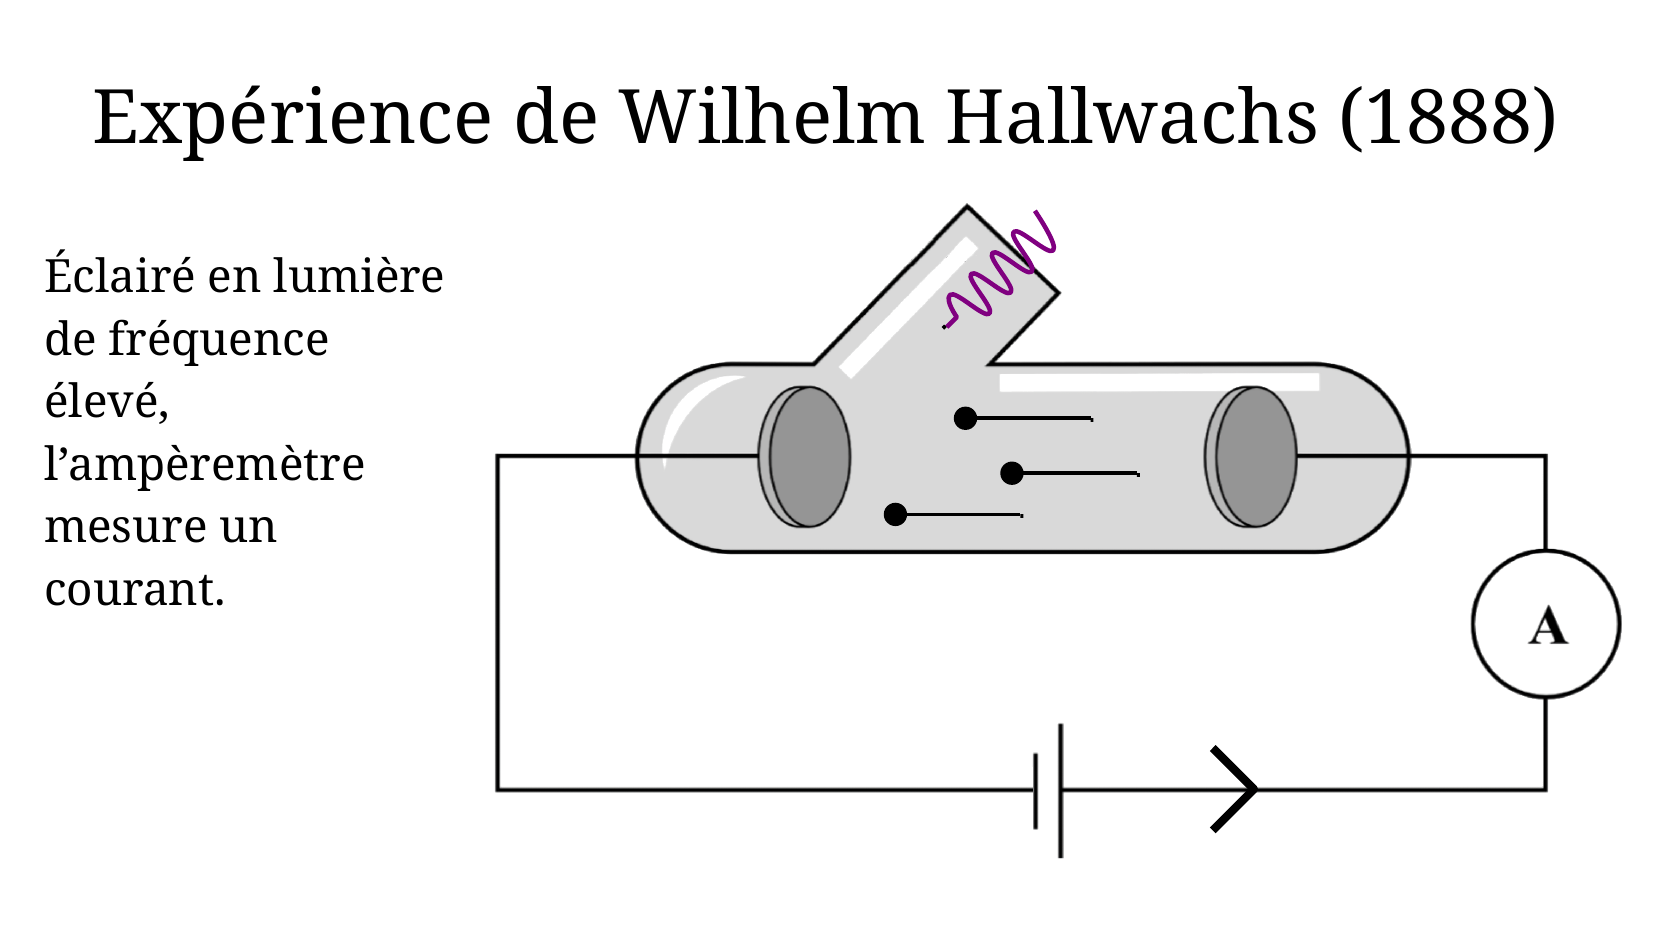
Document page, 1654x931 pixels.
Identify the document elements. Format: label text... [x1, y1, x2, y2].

text_box Éclairé en lumière de fréquence élevé, l’ampèremètre mesure un courant. [29, 236, 479, 827]
title Expérience de Wilhelm Hallwachs (1888) [82, 37, 1571, 193]
picture [478, 141, 1654, 916]
